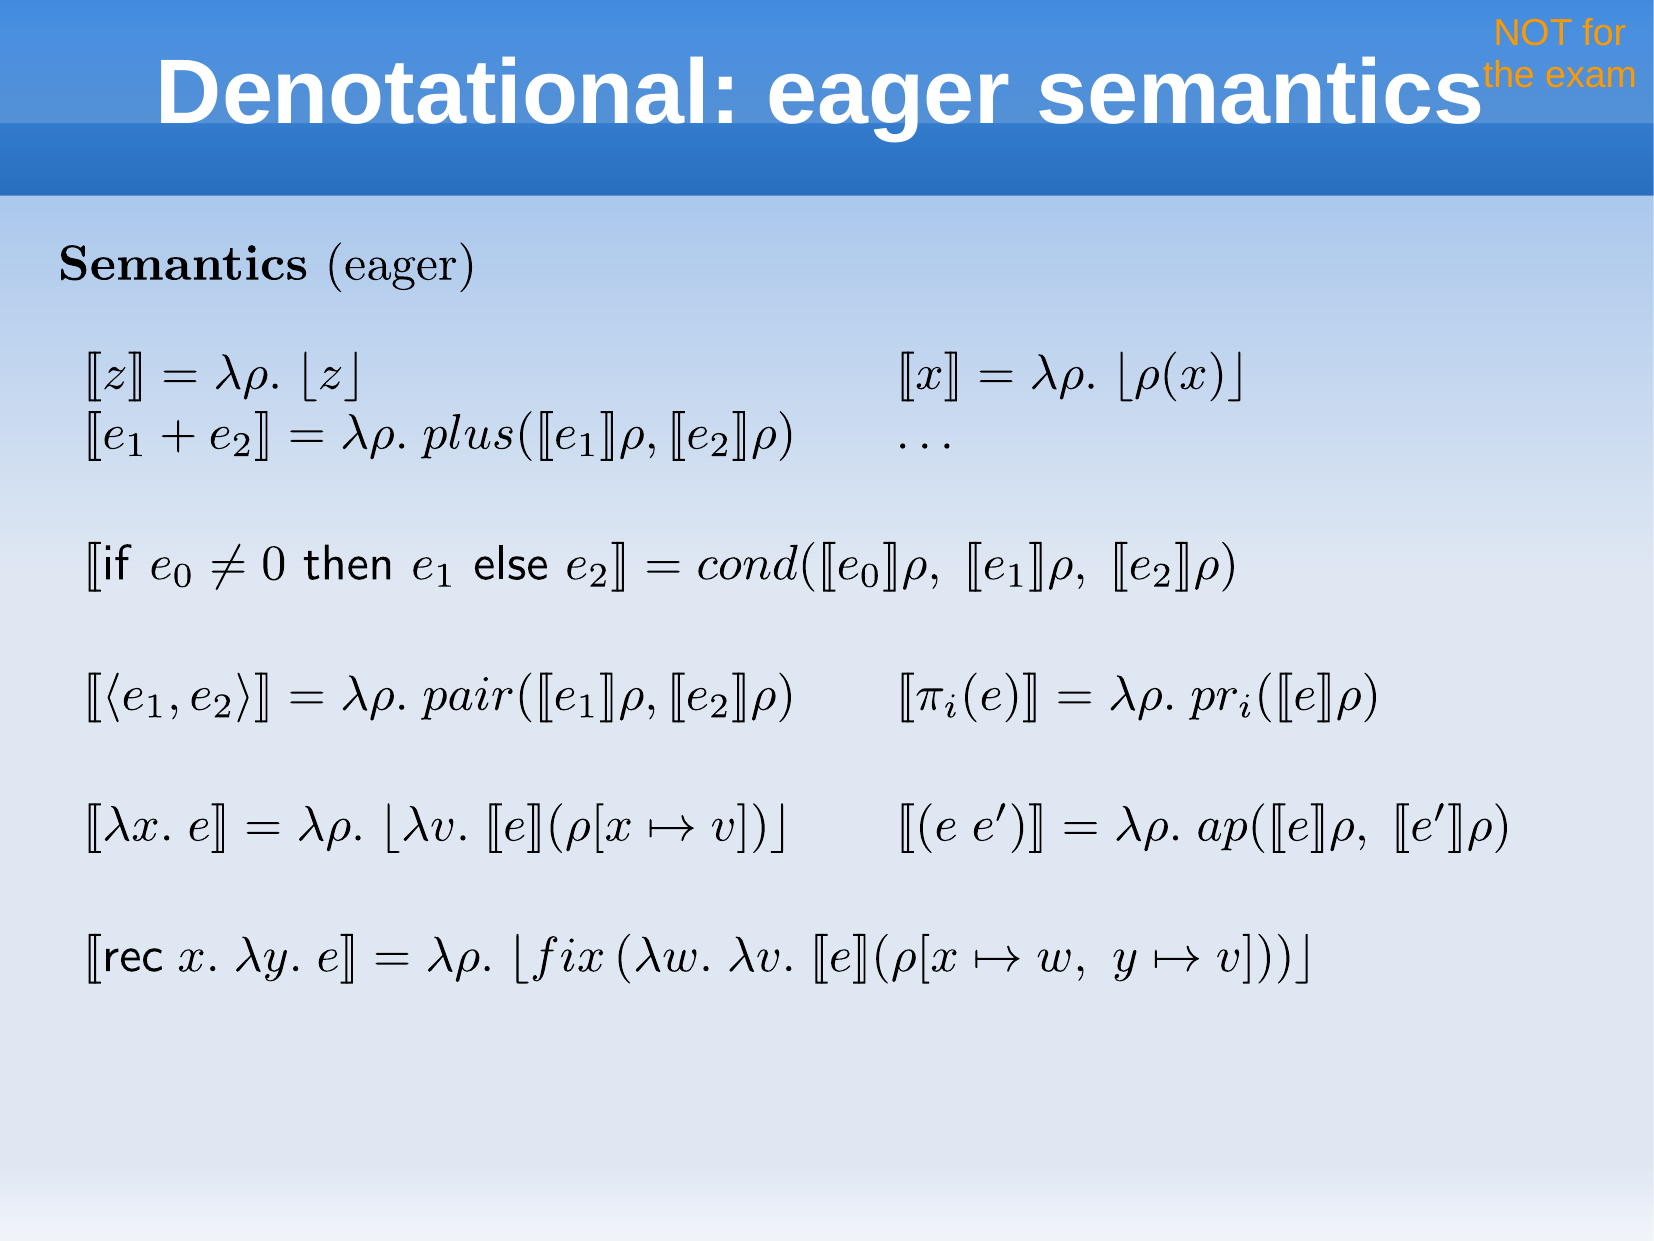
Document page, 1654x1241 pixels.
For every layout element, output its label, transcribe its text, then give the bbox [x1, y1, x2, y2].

title Denotational: eager semantics [76, 0, 1565, 188]
picture [0, 0, 1654, 1241]
text_box [57, 242, 1512, 984]
text_box NOT for the exam [1468, 4, 1652, 104]
